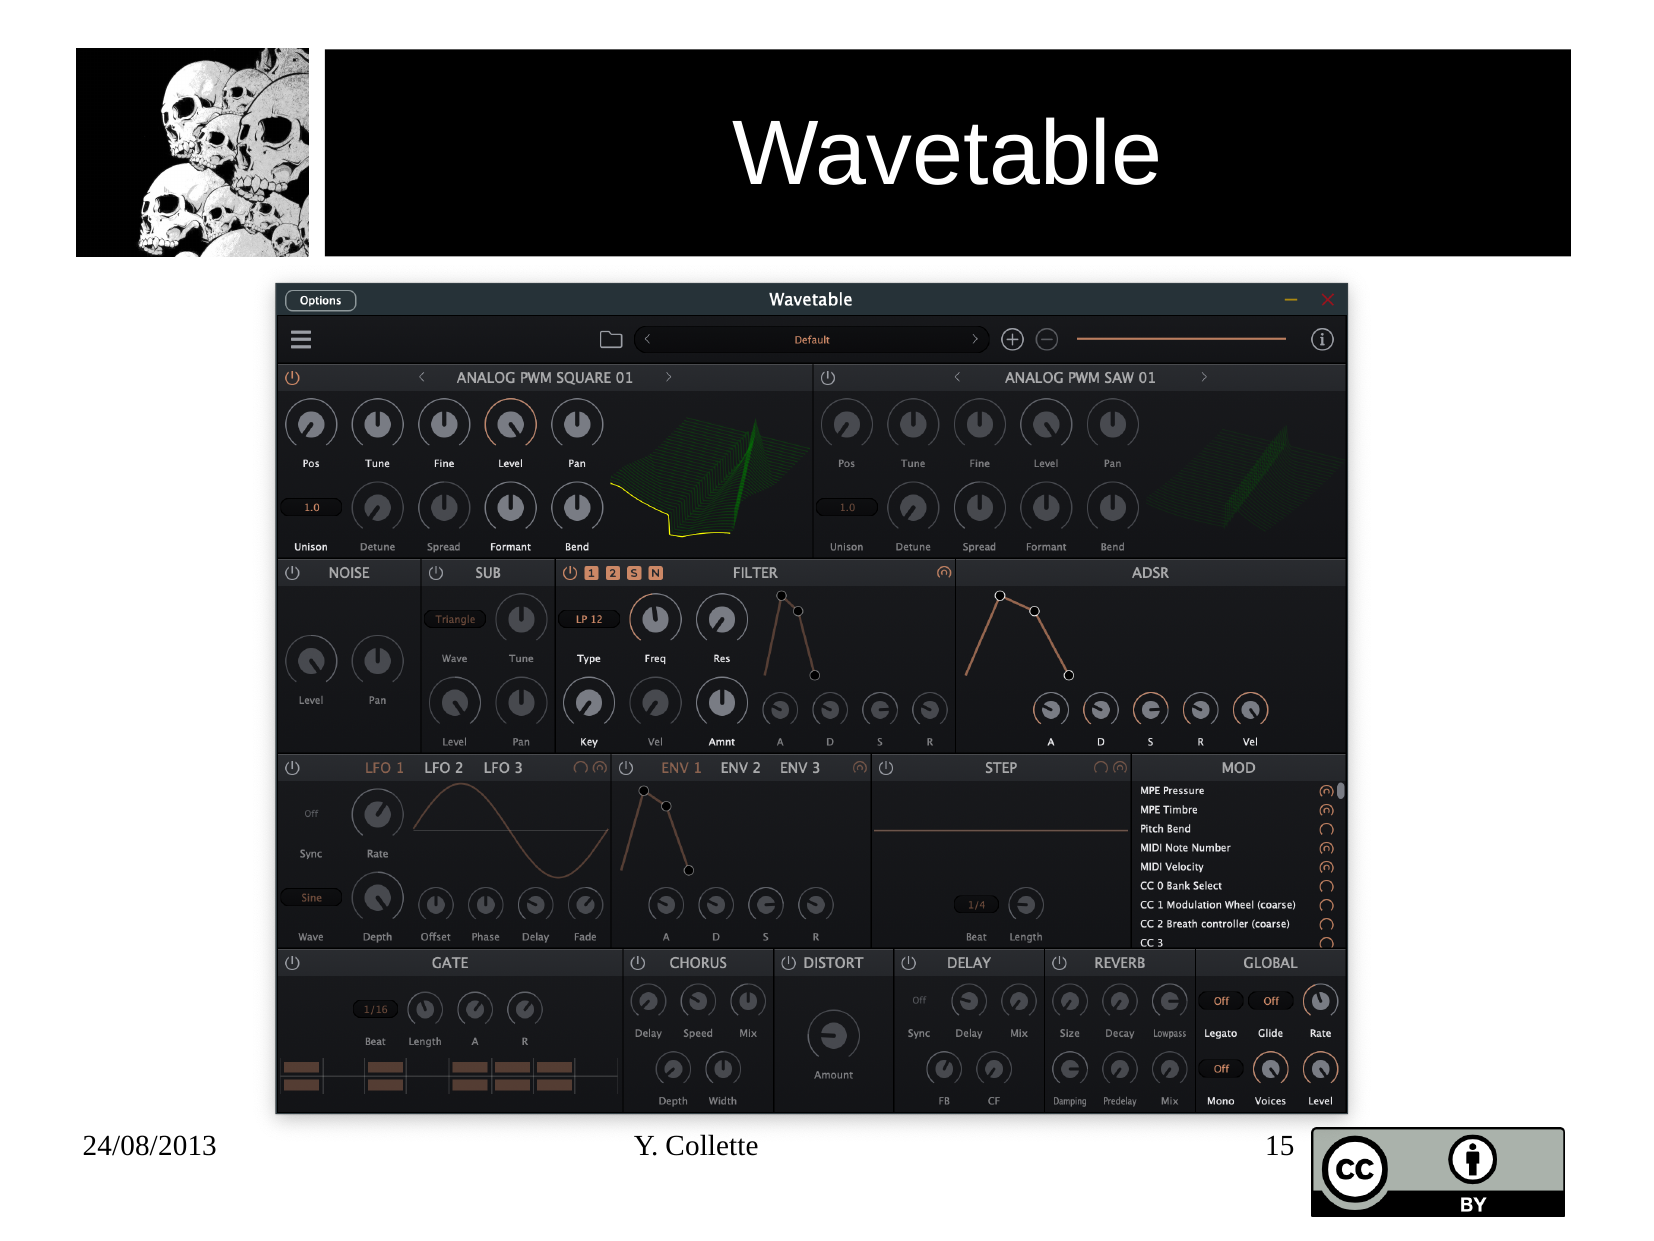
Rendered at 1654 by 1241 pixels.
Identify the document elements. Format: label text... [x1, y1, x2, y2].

picture [76, 48, 309, 257]
picture [248, 260, 1565, 1217]
title Wavetable [324, 49, 1571, 257]
